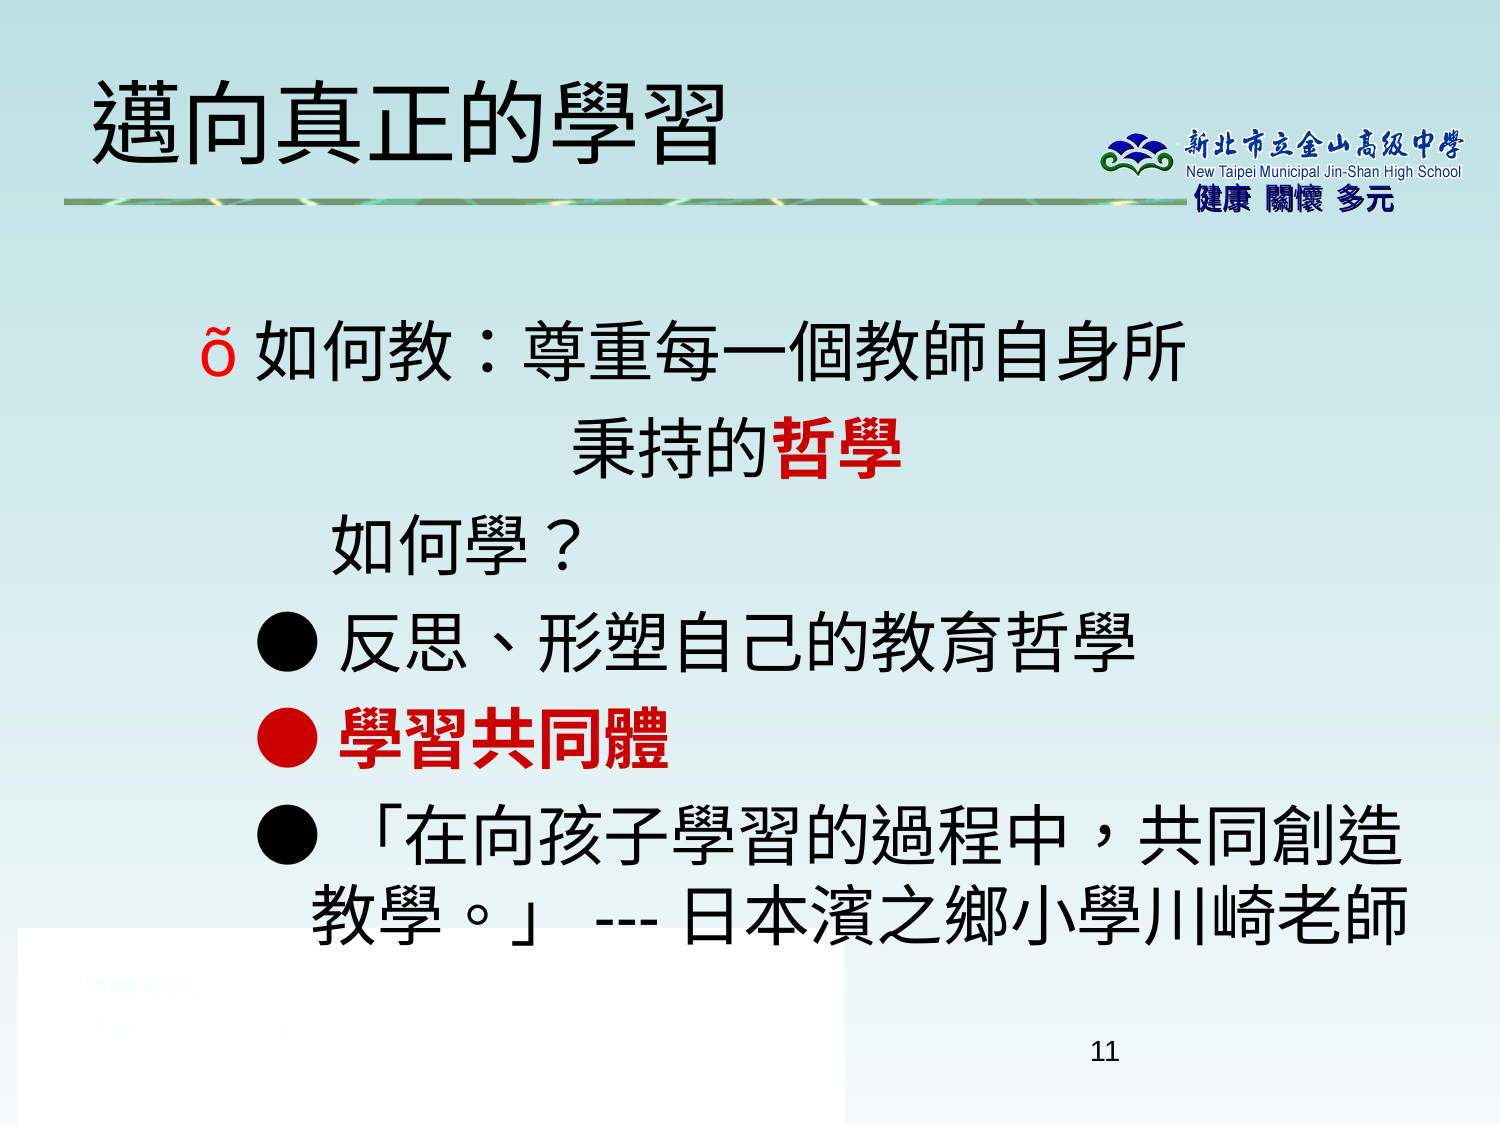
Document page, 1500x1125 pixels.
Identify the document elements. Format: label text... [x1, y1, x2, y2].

title 邁向真正的學習 [75, 45, 1426, 197]
text_box [1074, 1024, 1426, 1103]
list 如何教：尊重每一個教師自身所 秉持的哲學 如何學？ ●反思、形塑自己的教育哲學 ●學習共同體 ●「在向孩子學習的過程中，共同創造教學。」---日本濱之鄉小學川崎老師 [183, 302, 1459, 978]
